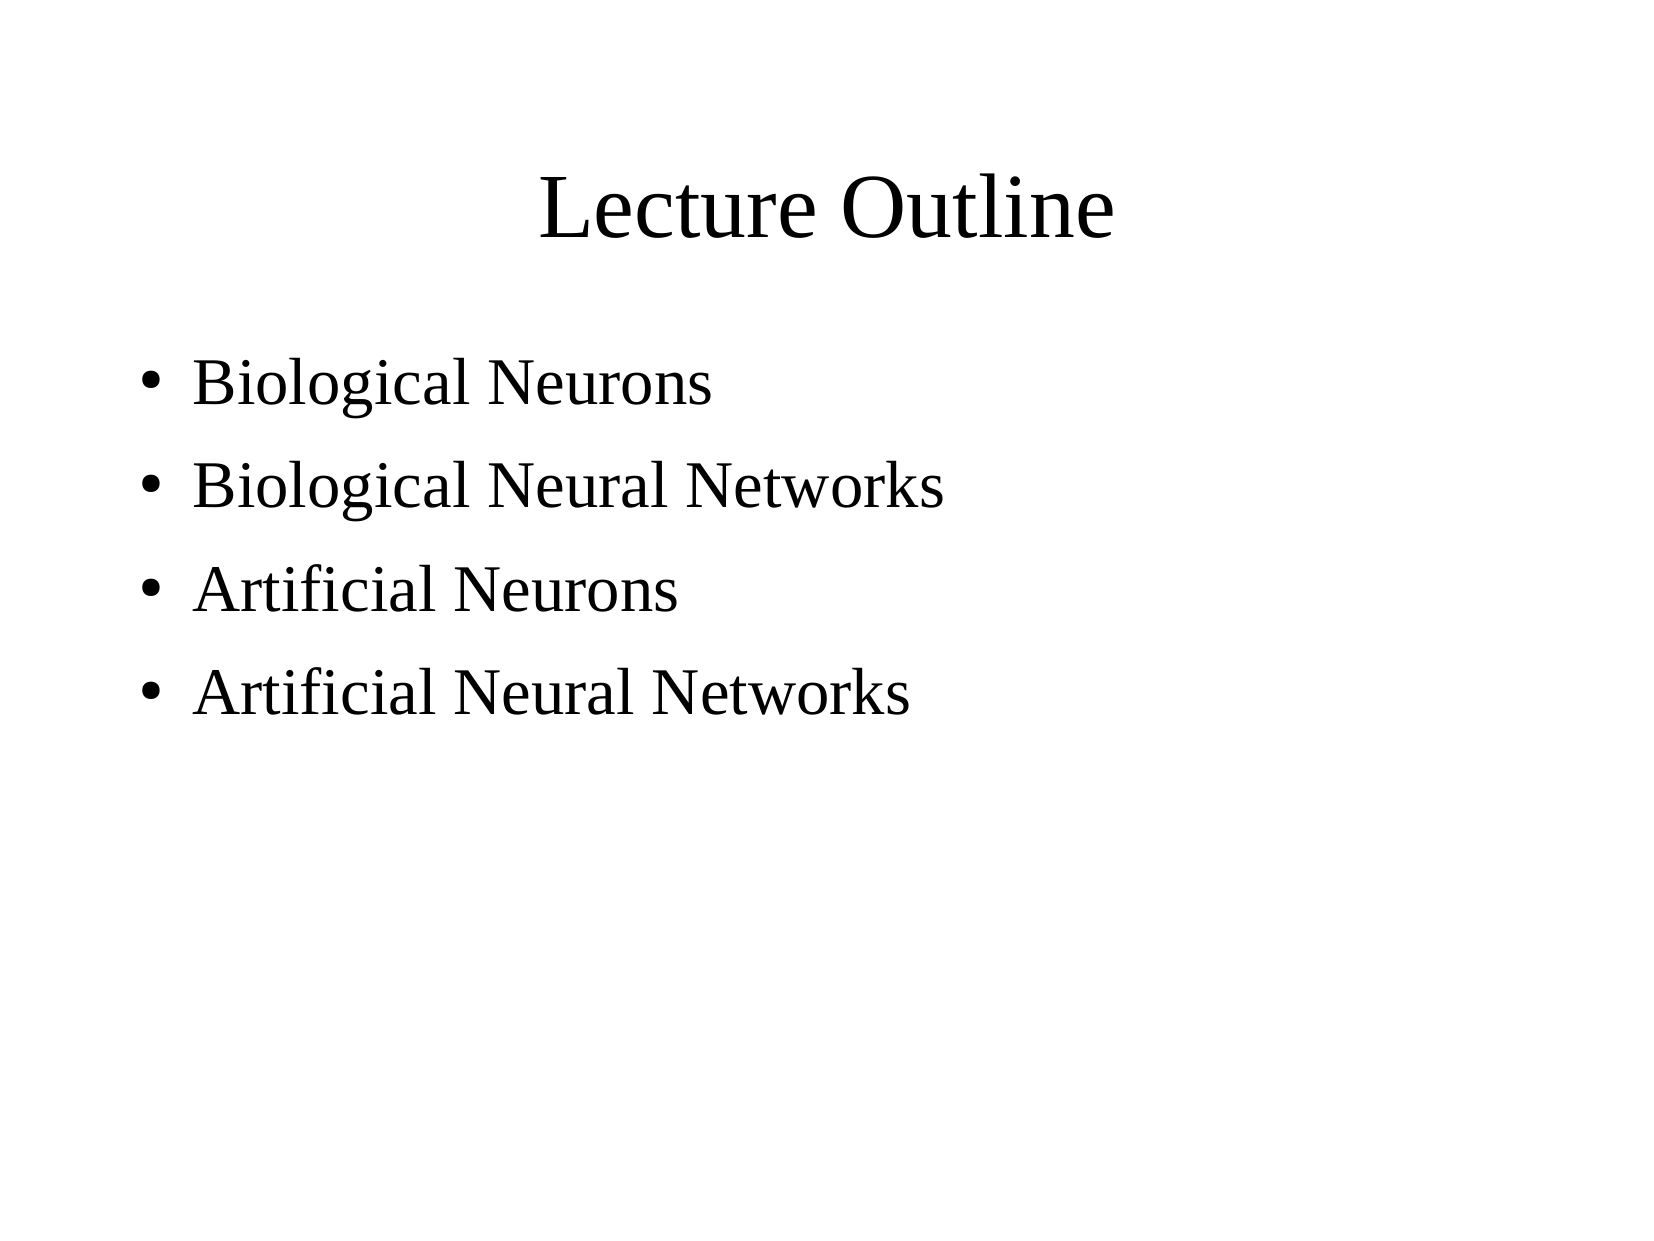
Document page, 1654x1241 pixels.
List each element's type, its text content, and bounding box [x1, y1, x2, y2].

title Lecture Outline [121, 102, 1534, 311]
list Biological Neurons Biological Neural Networks Artificial Neurons Artificial Neural Networks [121, 344, 1534, 1127]
